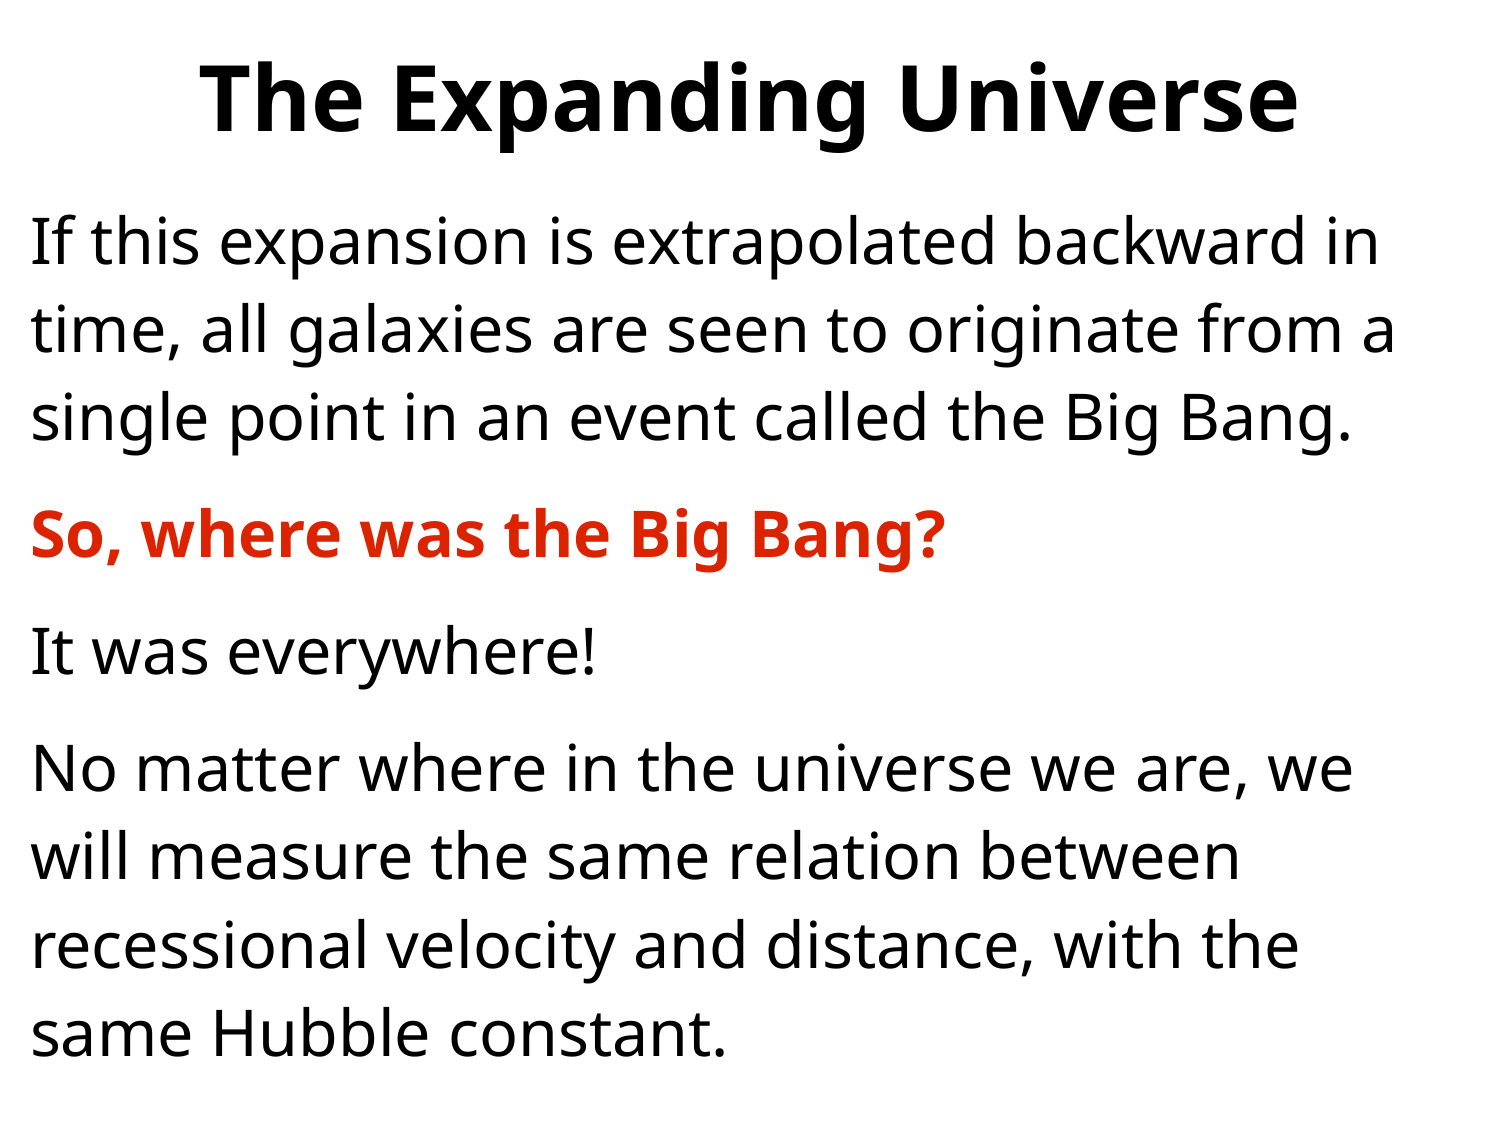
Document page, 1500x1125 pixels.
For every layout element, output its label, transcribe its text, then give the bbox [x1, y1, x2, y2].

title The Expanding Universe [30, 42, 1471, 150]
list If this expansion is extrapolated backward in time, all galaxies are seen to originate from a single point in an event called the Big Bang. So, where was the Big Bang? It was everywhere! No matter where in the universe we are, we will measure the same relation between recessional velocity and distance, with the same Hubble constant. [30, 195, 1471, 1081]
